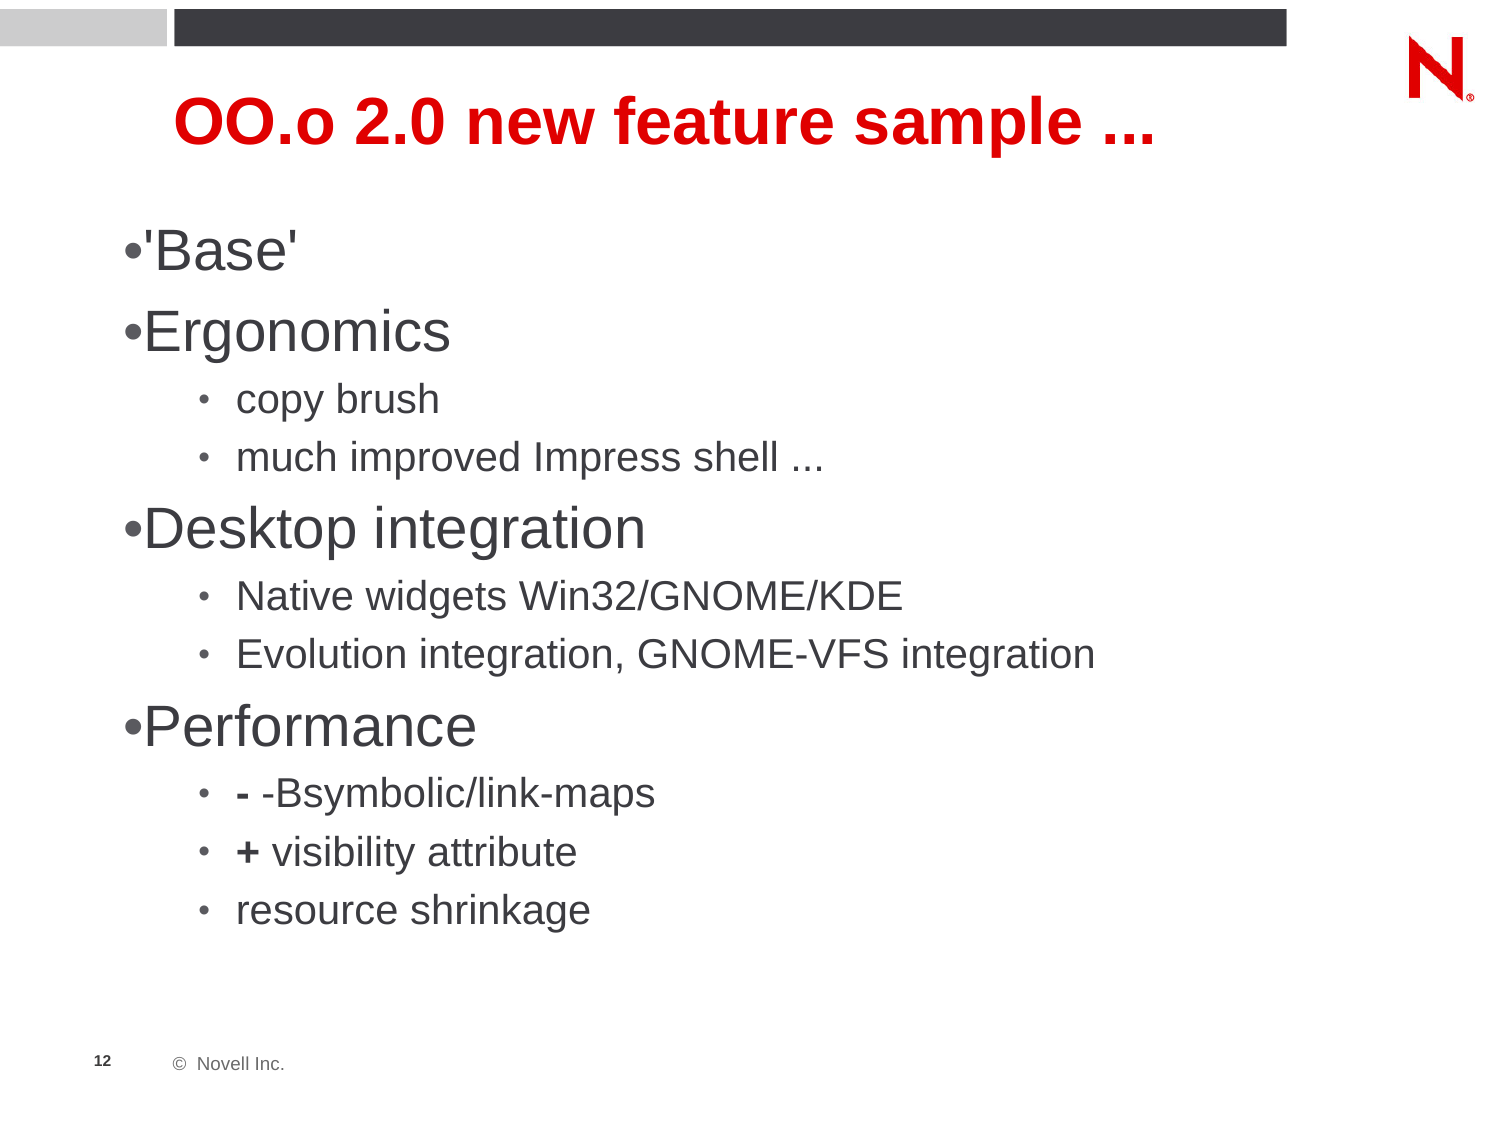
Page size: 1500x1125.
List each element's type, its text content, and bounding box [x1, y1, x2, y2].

title OO.o 2.0 new feature sample ... [173, 41, 1395, 201]
list 'Base' Ergonomics copy brush much improved Impress shell ... Desktop integration Native widgets Win32/GNOME/KDE Evolution integration, GNOME-VFS integration Performance - -Bsymbolic/link-maps + visibility attribute resource shrinkage [123, 201, 1448, 951]
picture [1404, 32, 1477, 105]
